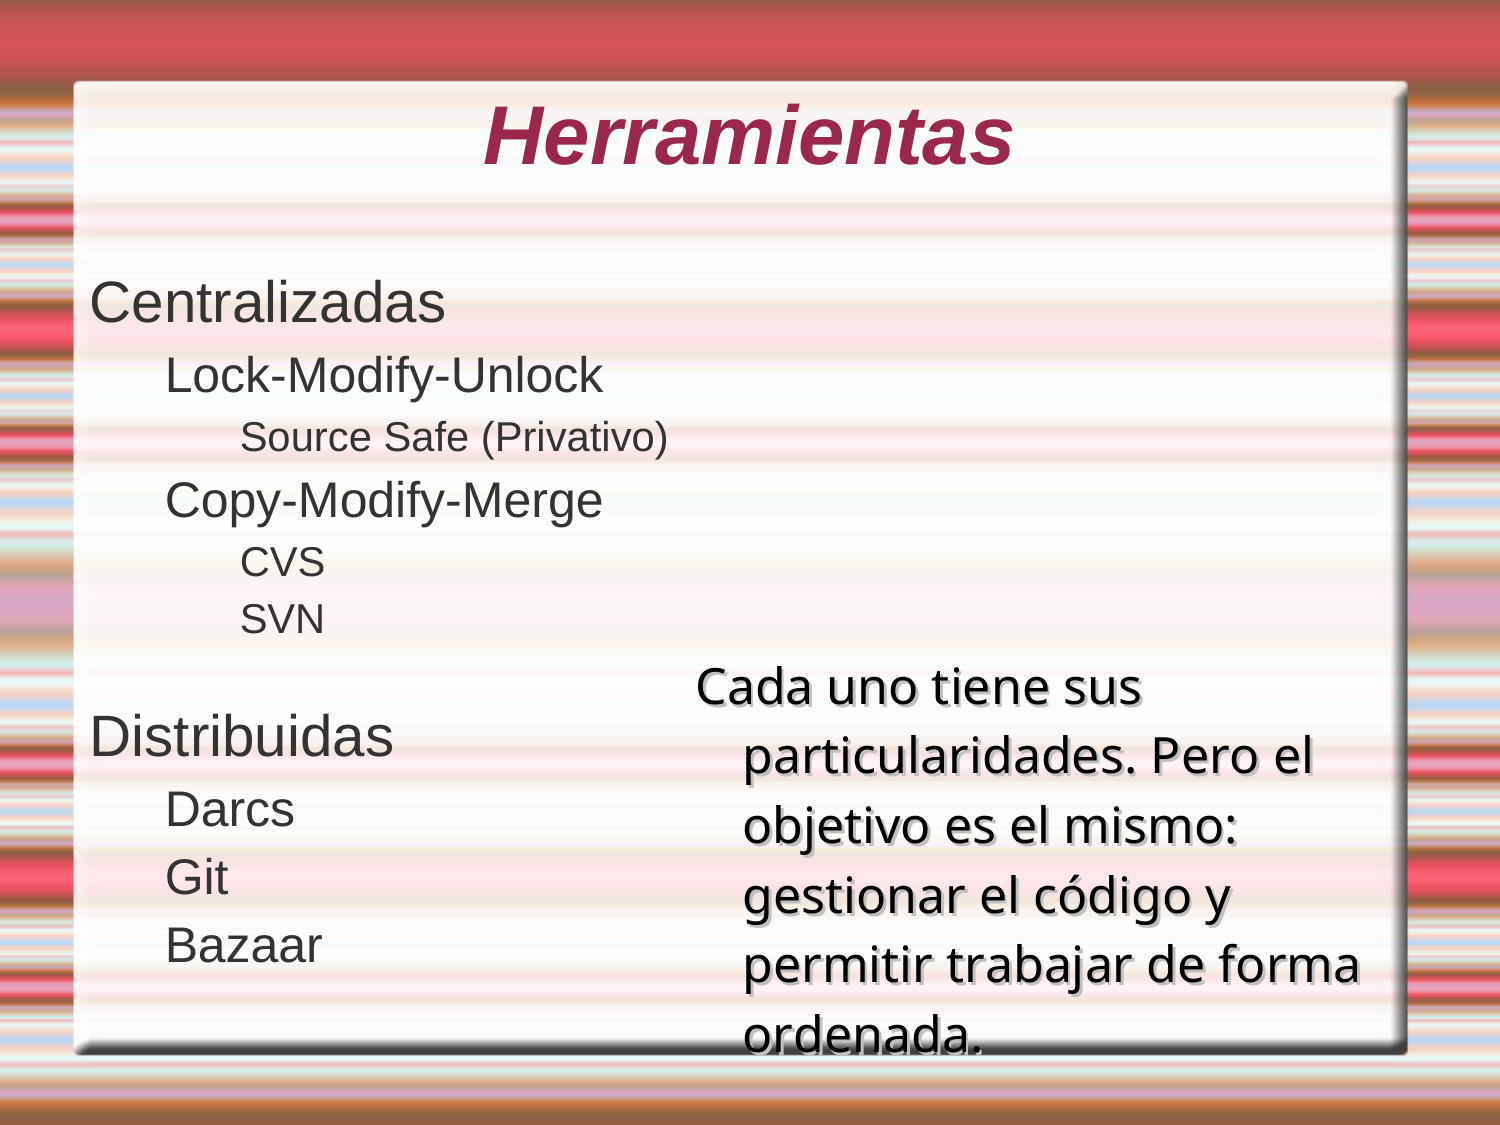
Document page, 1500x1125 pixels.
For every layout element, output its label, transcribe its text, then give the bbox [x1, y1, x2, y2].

list Centralizadas Lock-Modify-Unlock Source Safe (Privativo) Copy-Modify-Merge CVS SVN Distribuidas Darcs Git Bazaar [75, 262, 1426, 1023]
picture [0, 0, 1500, 1125]
title Herramientas [75, 45, 1426, 233]
text_box Cada uno tiene sus particularidades. Pero el objetivo es el mismo: gestionar el código y permitir trabajar de forma ordenada. [601, 649, 1418, 1068]
